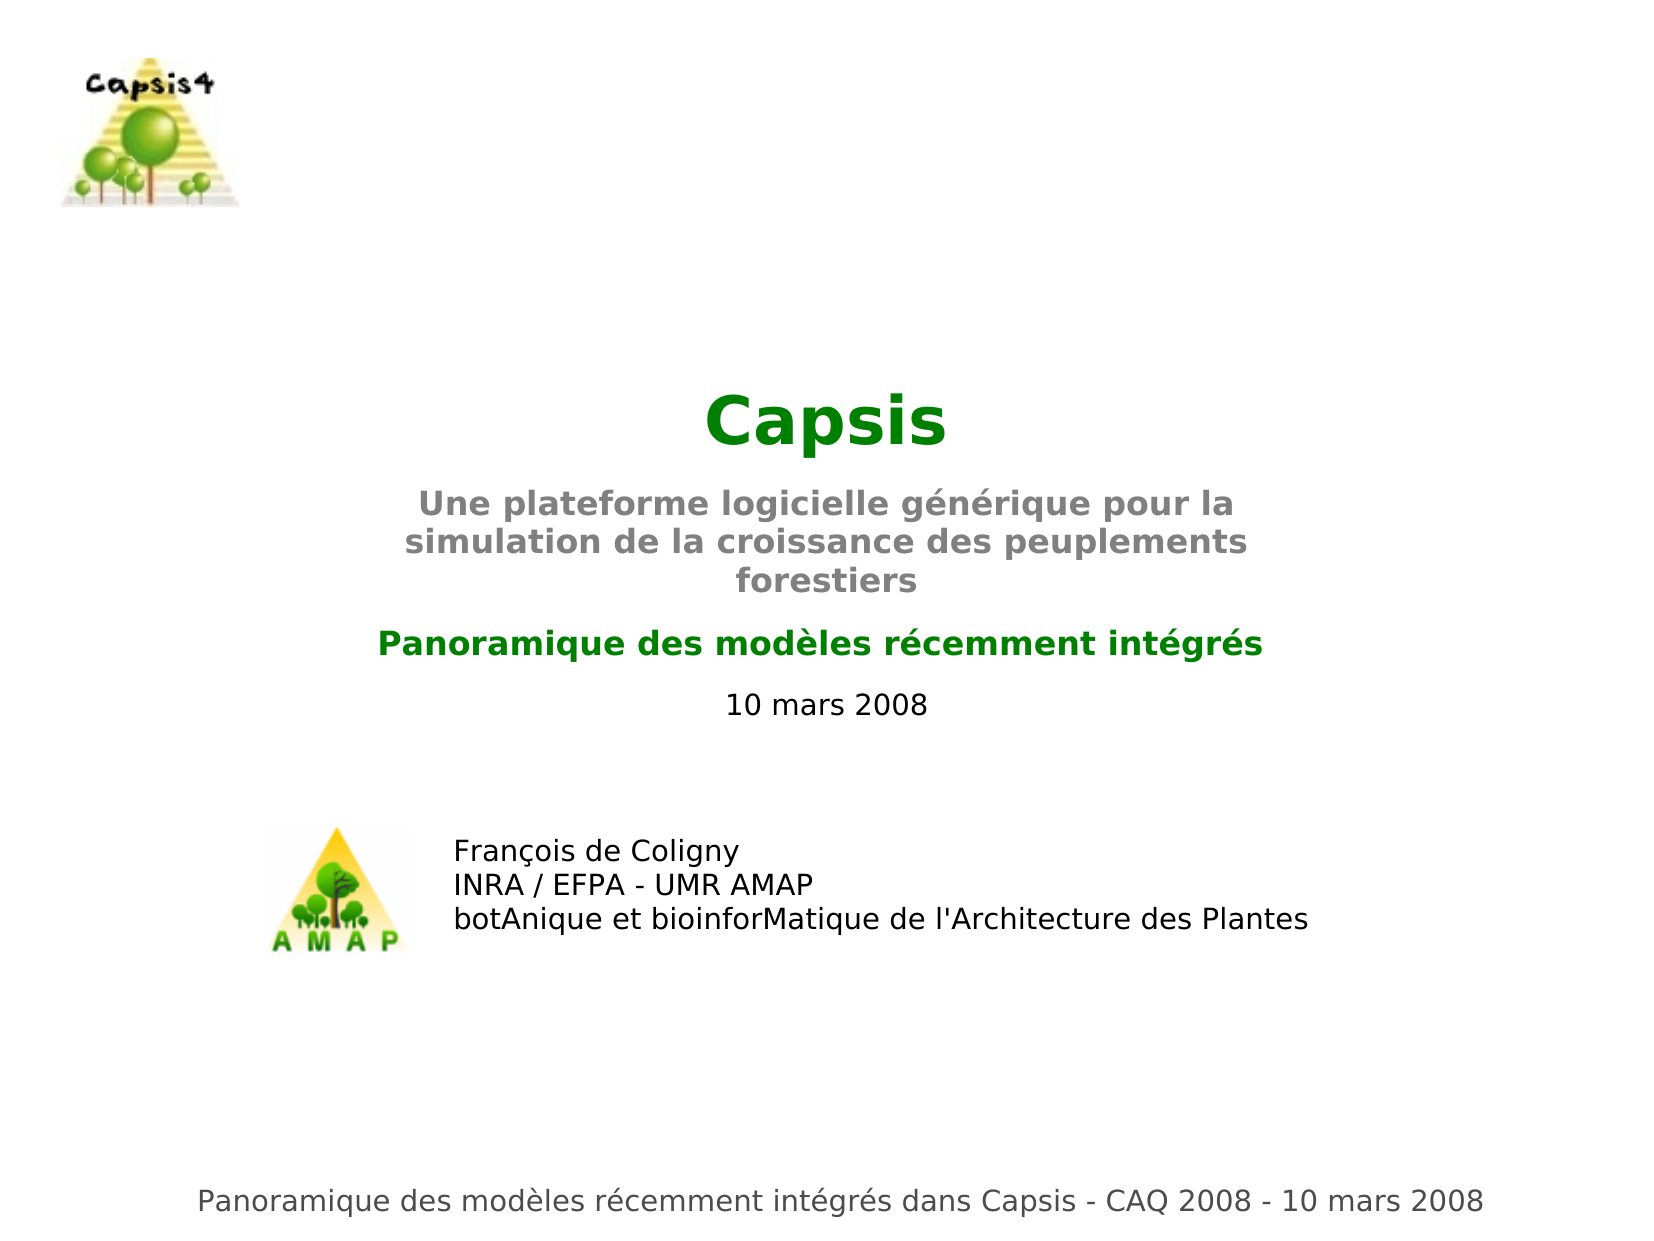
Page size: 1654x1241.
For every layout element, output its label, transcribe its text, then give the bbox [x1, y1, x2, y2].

picture [59, 58, 239, 207]
text_box Panoramique des modèles récemment intégrés dans Capsis - CAQ 2008 - 10 mars 2008 [177, 1176, 1506, 1226]
text_box Capsis Une plateforme logicielle générique pour la simulation de la croissance des peuplements forestiers Panoramique des modèles récemment intégrés 10 mars 2008 [324, 374, 1329, 730]
picture [265, 826, 410, 956]
text_box François de Coligny INRA / EFPA - UMR AMAP botAnique et bioinforMatique de l'Architecture des Plantes [438, 826, 1384, 945]
